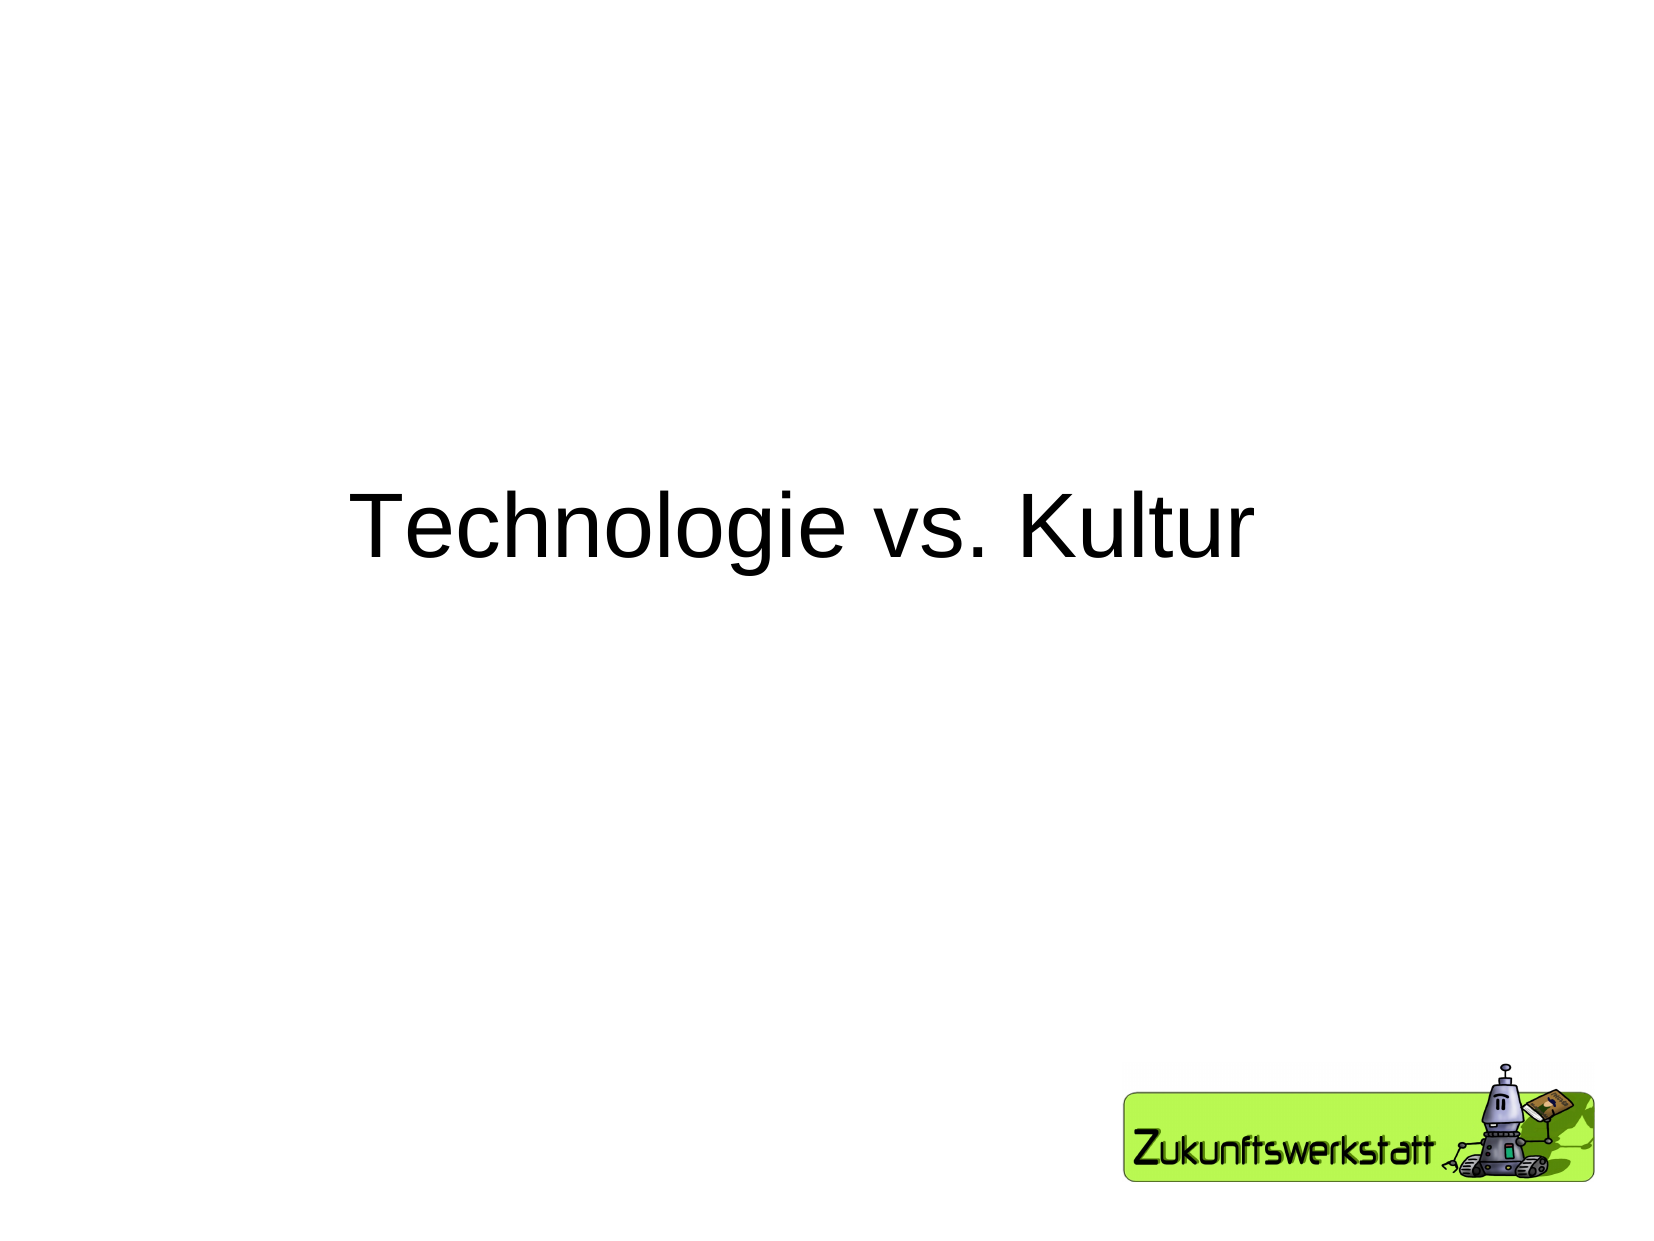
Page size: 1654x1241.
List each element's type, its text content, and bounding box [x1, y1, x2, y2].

title Technologie vs. Kultur [59, 427, 1548, 621]
picture [1122, 1062, 1595, 1182]
